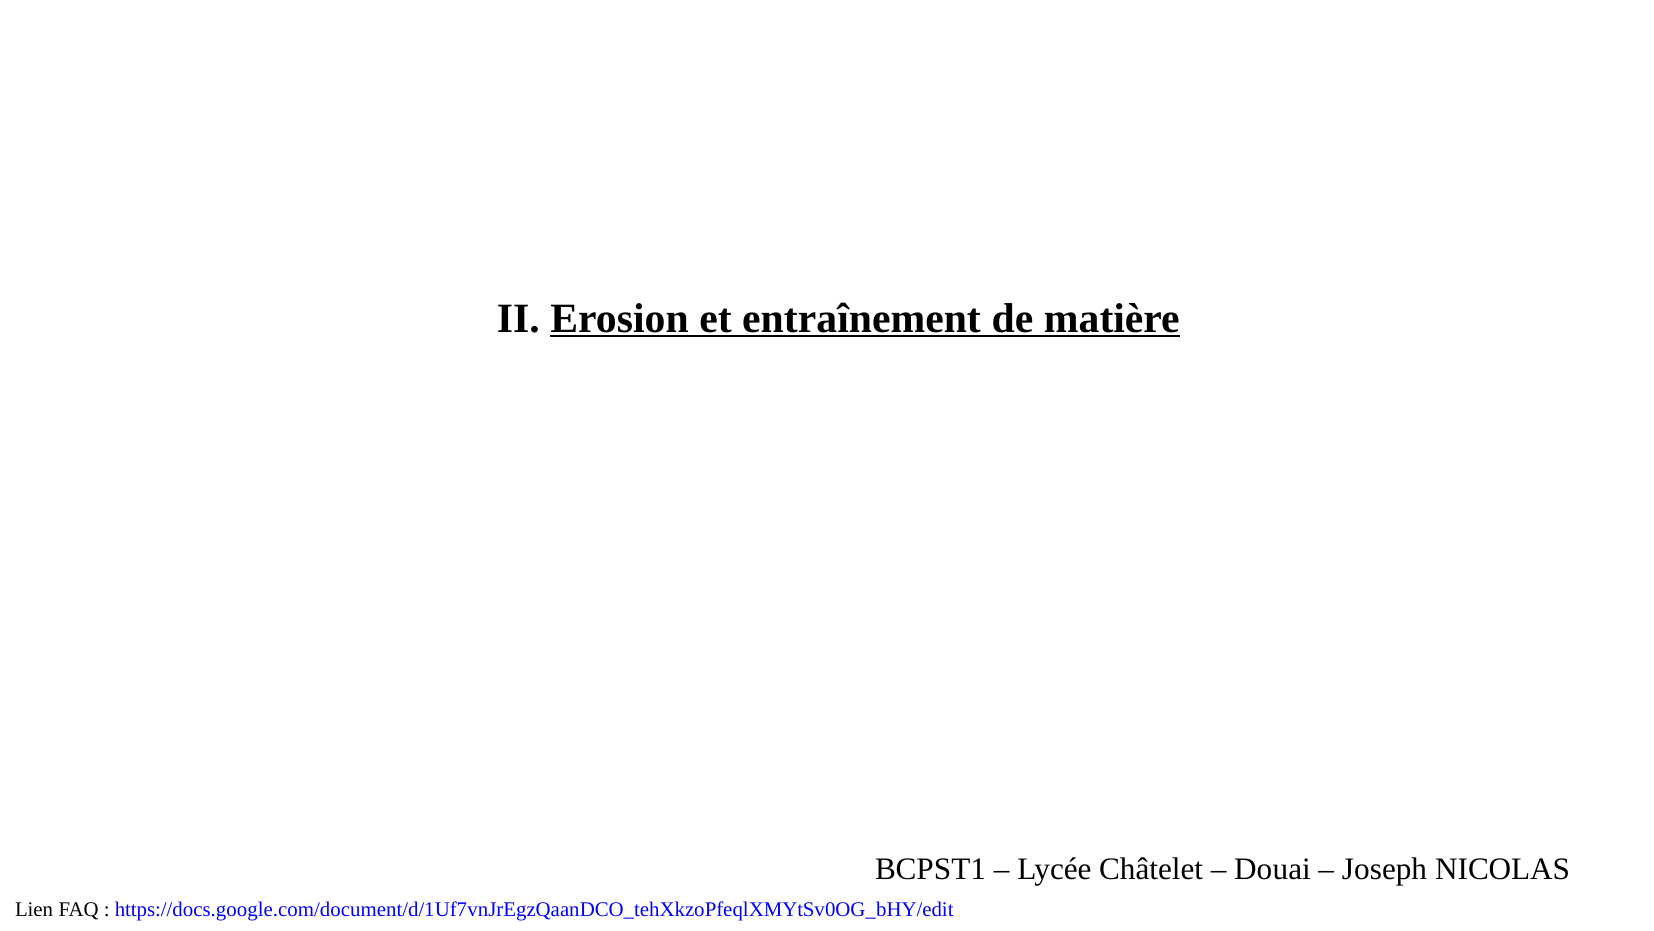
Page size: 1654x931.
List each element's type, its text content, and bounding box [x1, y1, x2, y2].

text_box Lien FAQ : https://docs.google.com/document/d/1Uf7vnJrEgzQaanDCO_tehXkzoPfeqlXMYtSv0OG_bHY/edit [0, 897, 993, 931]
text_box BCPST1 – Lycée Châtelet – Douai – Joseph NICOLAS [637, 832, 1571, 905]
text_box II. Erosion et entraînement de matière [94, 295, 1583, 378]
